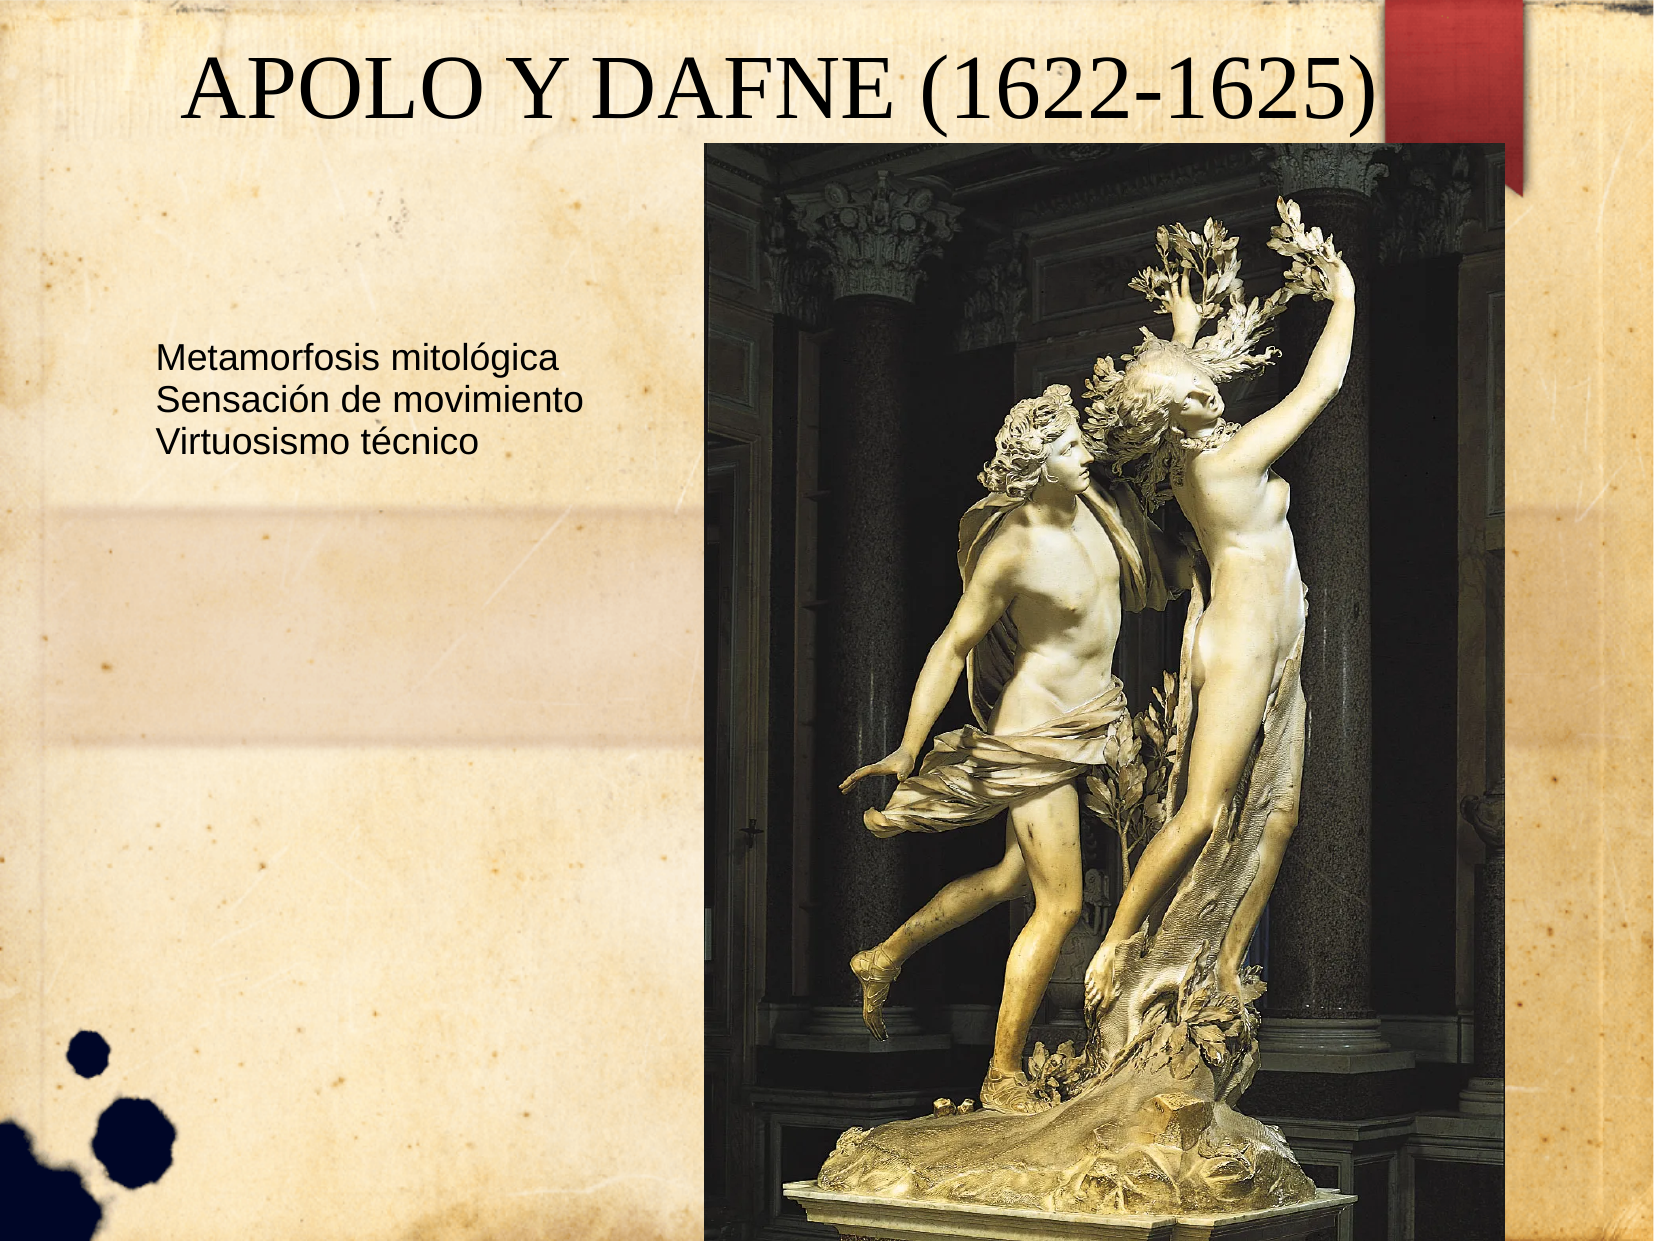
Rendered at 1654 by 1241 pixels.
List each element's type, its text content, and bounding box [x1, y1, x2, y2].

text_box Metamorfosis mitológica Sensación de movimiento Virtuosismo técnico [140, 328, 599, 470]
picture [0, 0, 1654, 1241]
title APOLO Y DAFNE (1622-1625) [35, 0, 1525, 192]
